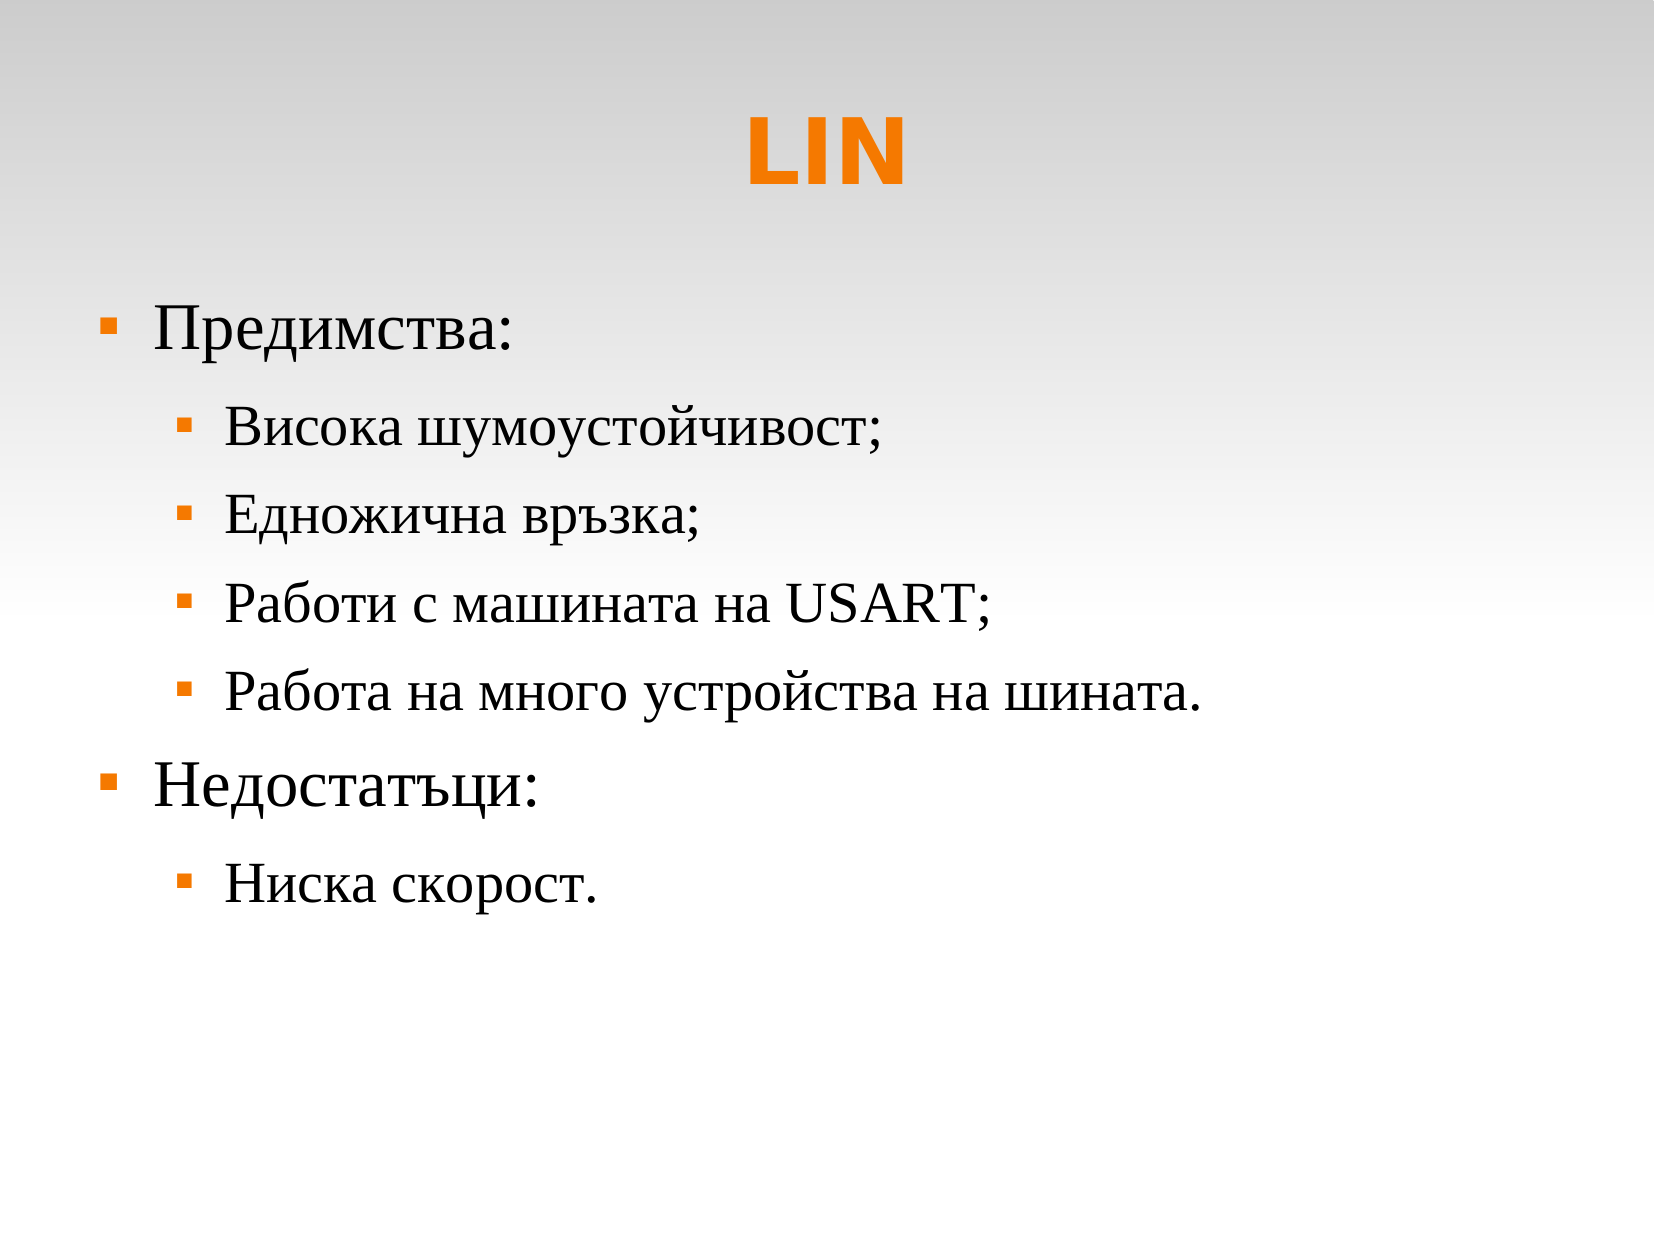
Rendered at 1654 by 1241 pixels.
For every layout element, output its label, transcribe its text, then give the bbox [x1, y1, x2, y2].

title LIN [82, 56, 1571, 250]
list Предимства: Висока шумоустойчивост; Едножична връзка; Работи с машината на USART; Работа на много устройства на шината. Недостатъци: Ниска скорост. [82, 290, 1571, 1109]
